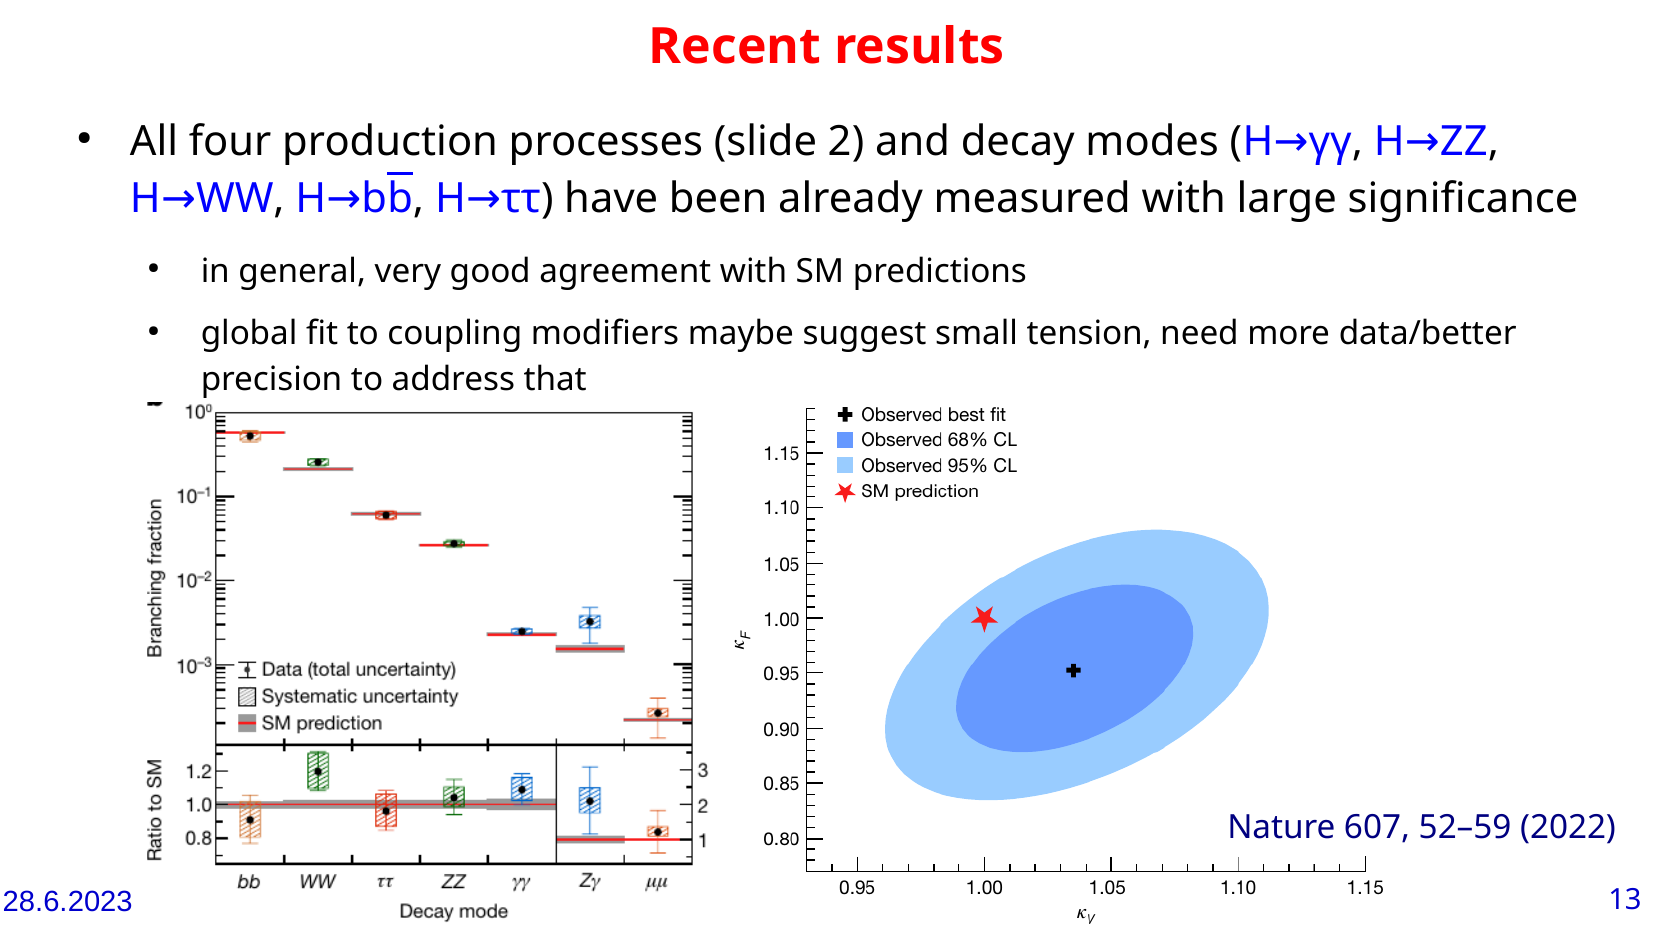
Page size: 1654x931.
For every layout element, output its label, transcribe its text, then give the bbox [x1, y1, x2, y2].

text_box Nature 607, 52–59 (2022) [1212, 796, 1654, 858]
picture [141, 402, 1388, 928]
list All four production processes (slide 2) and decay modes (H→γγ, H→ZZ, H→WW, H→bb, H→ττ) have been already measured with large significance in general, very good agreement with SM predictions global fit to coupling modifiers maybe suggest small tension, need more data/better precision to address that [59, 110, 1595, 651]
title Recent results [82, 0, 1571, 89]
